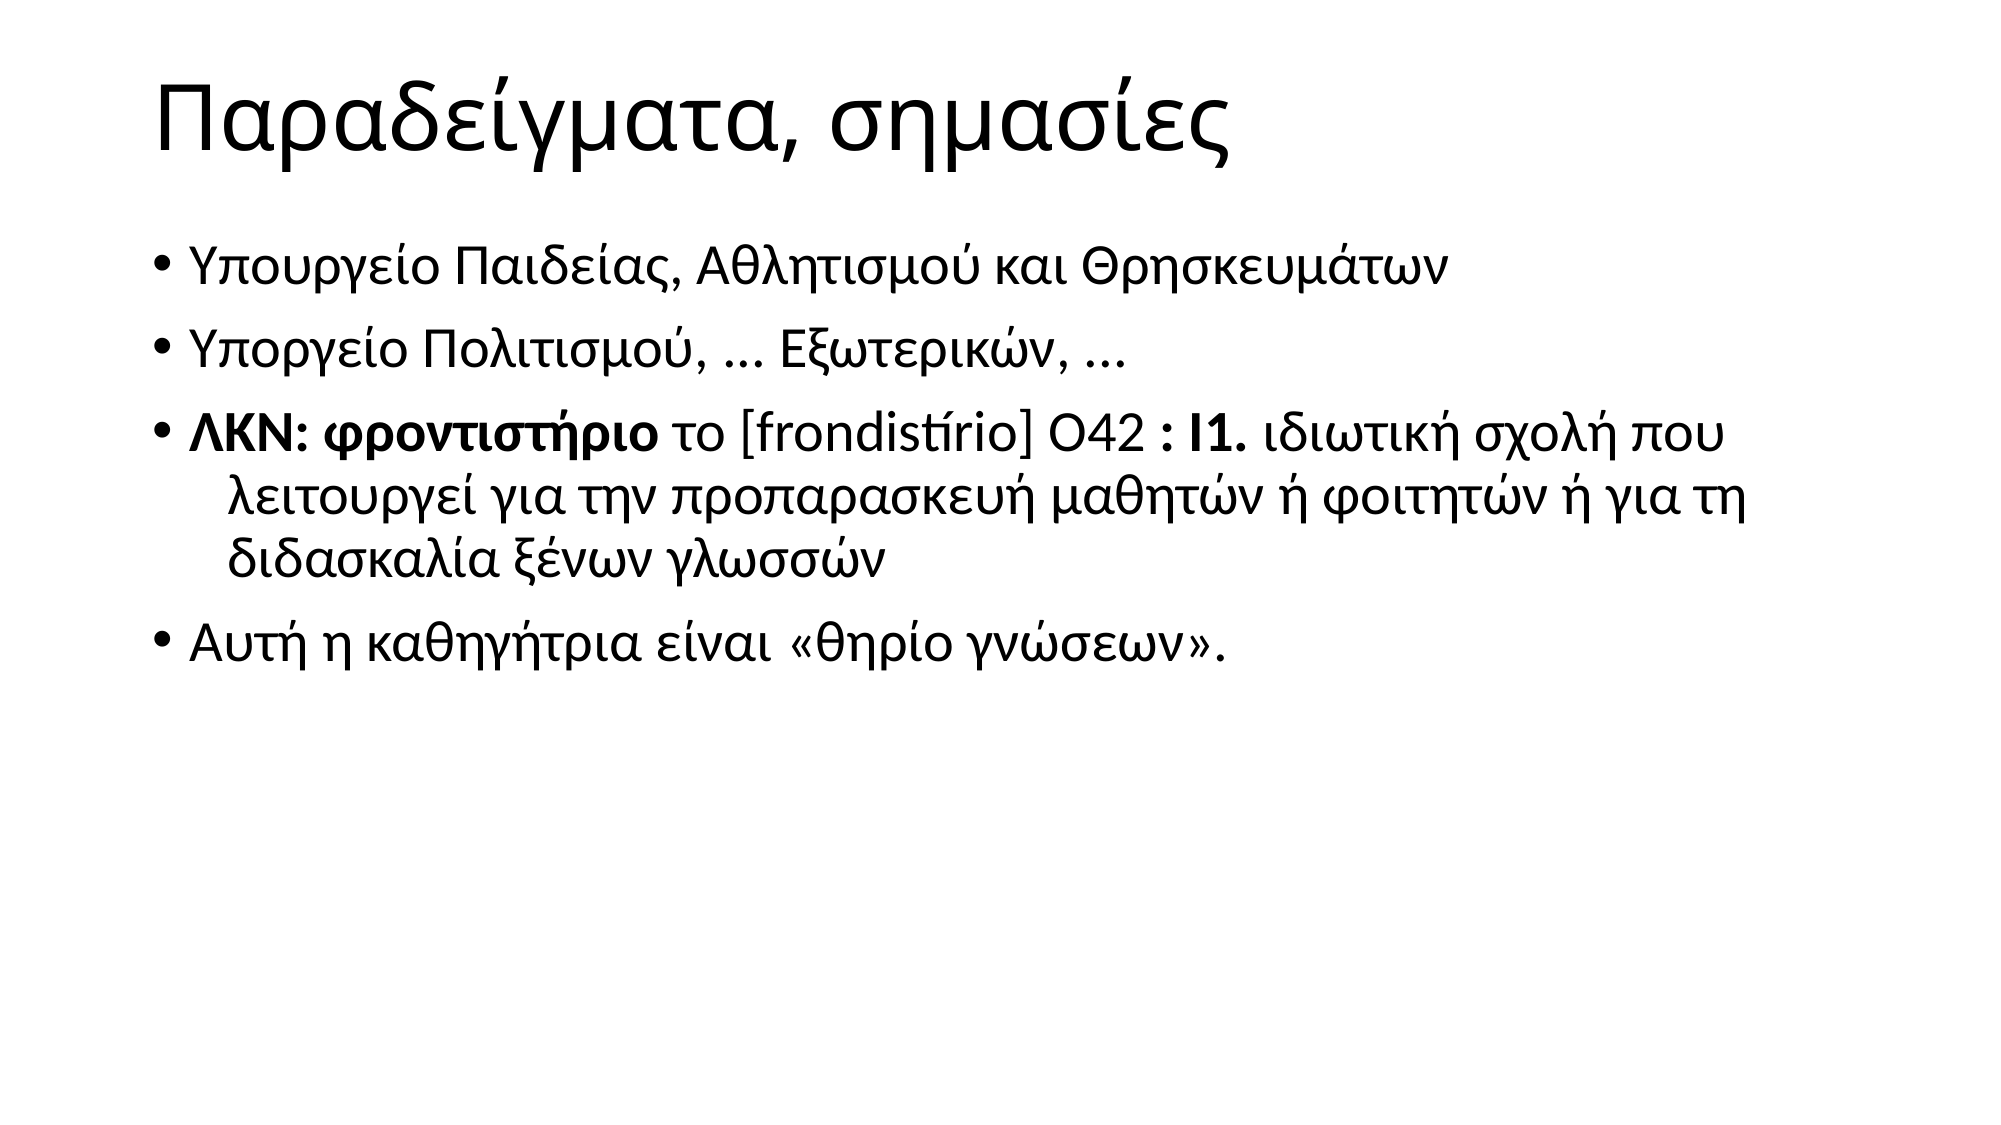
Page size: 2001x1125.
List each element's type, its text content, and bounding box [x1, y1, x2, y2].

list Υπουργείο Παιδείας, Αθλητισμού και Θρησκευμάτων Υποργείο Πολιτισμού, ... Εξωτερικών, ... ΛΚΝ: φροντιστήριο το [frondistírio] Ο42 : I1. ιδιωτική σχολή που λειτουργεί για την προπαρασκευή μαθητών ή φοιτητών ή για τη διδασκαλία ξένων γλωσσών Αυτή η καθηγήτρια είναι «θηρίο γνώσεων». [137, 226, 1863, 1014]
title Παραδείγματα, σημασίες [137, 59, 1863, 183]
